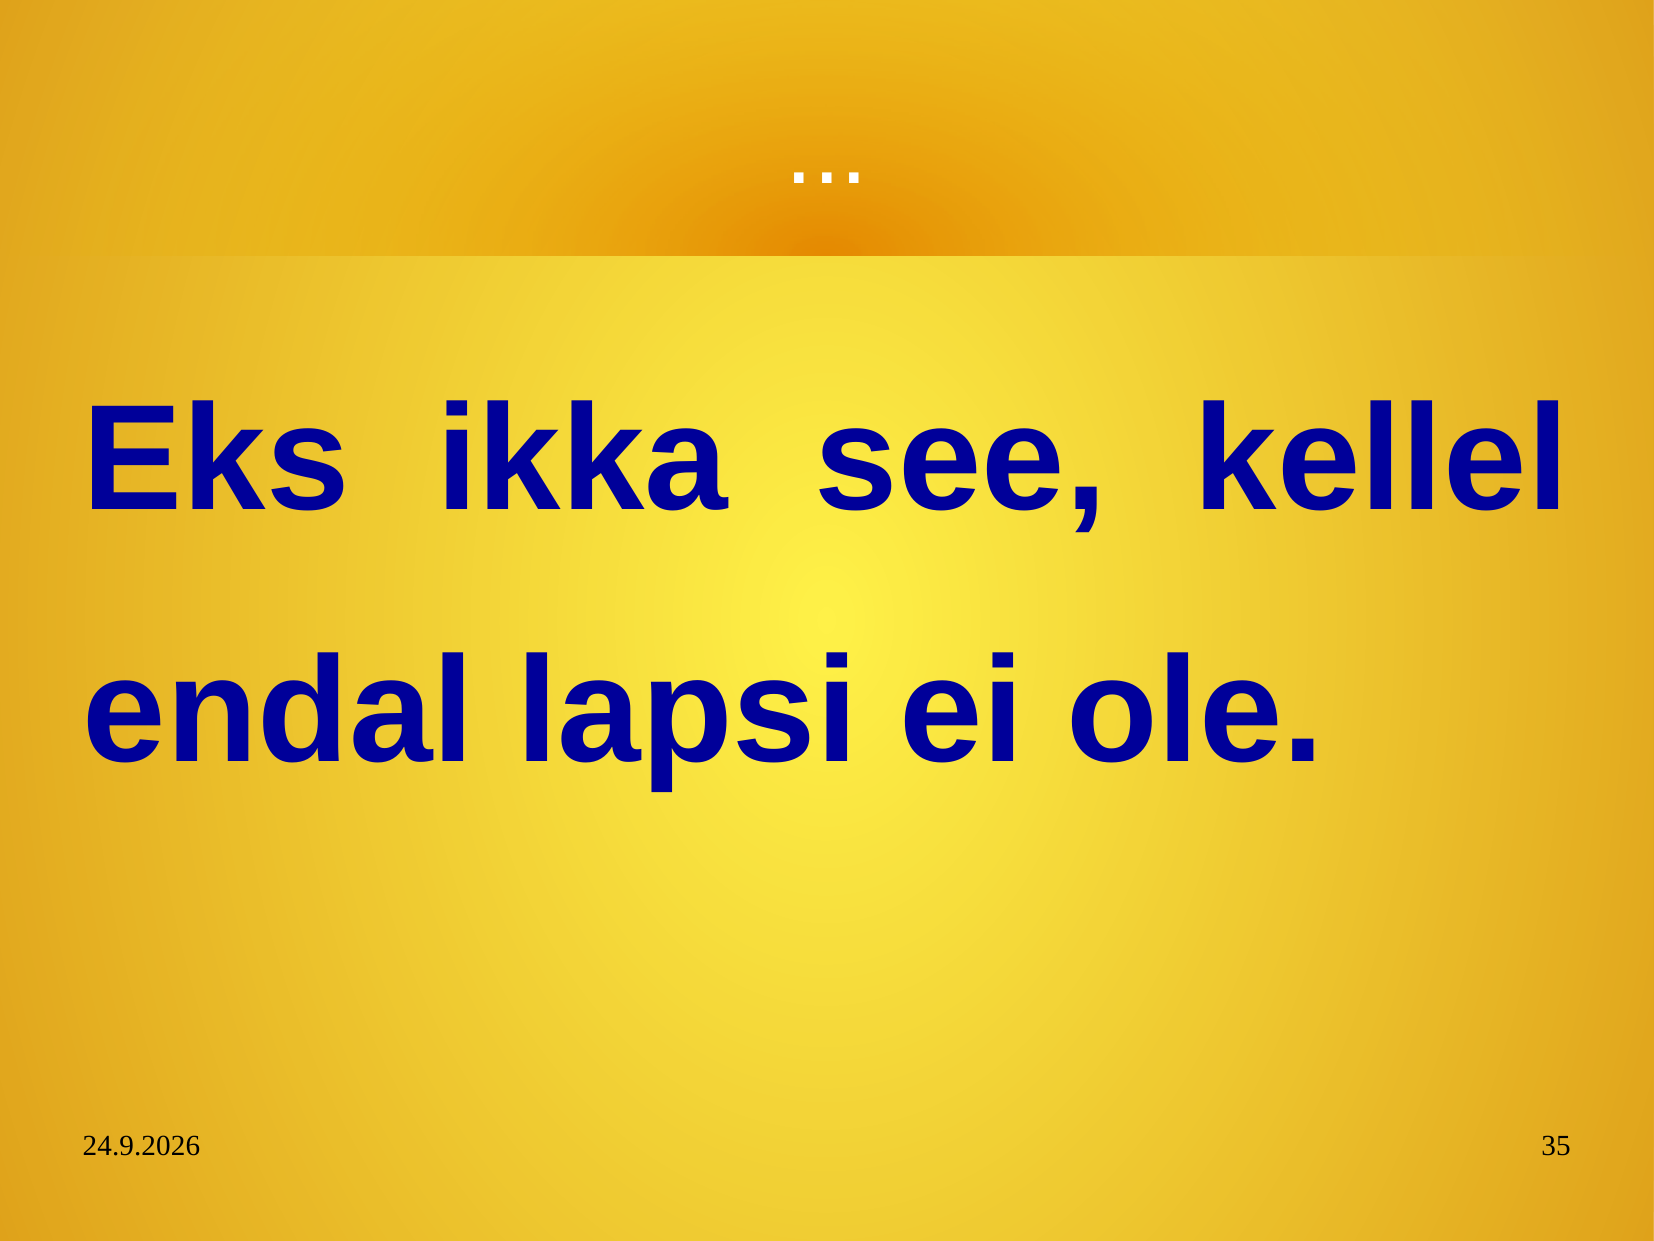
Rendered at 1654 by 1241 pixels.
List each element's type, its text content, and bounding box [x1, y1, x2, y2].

list Eks ikka see, kellel endal lapsi ei ole. [82, 290, 1571, 1010]
title ... [82, 47, 1571, 252]
